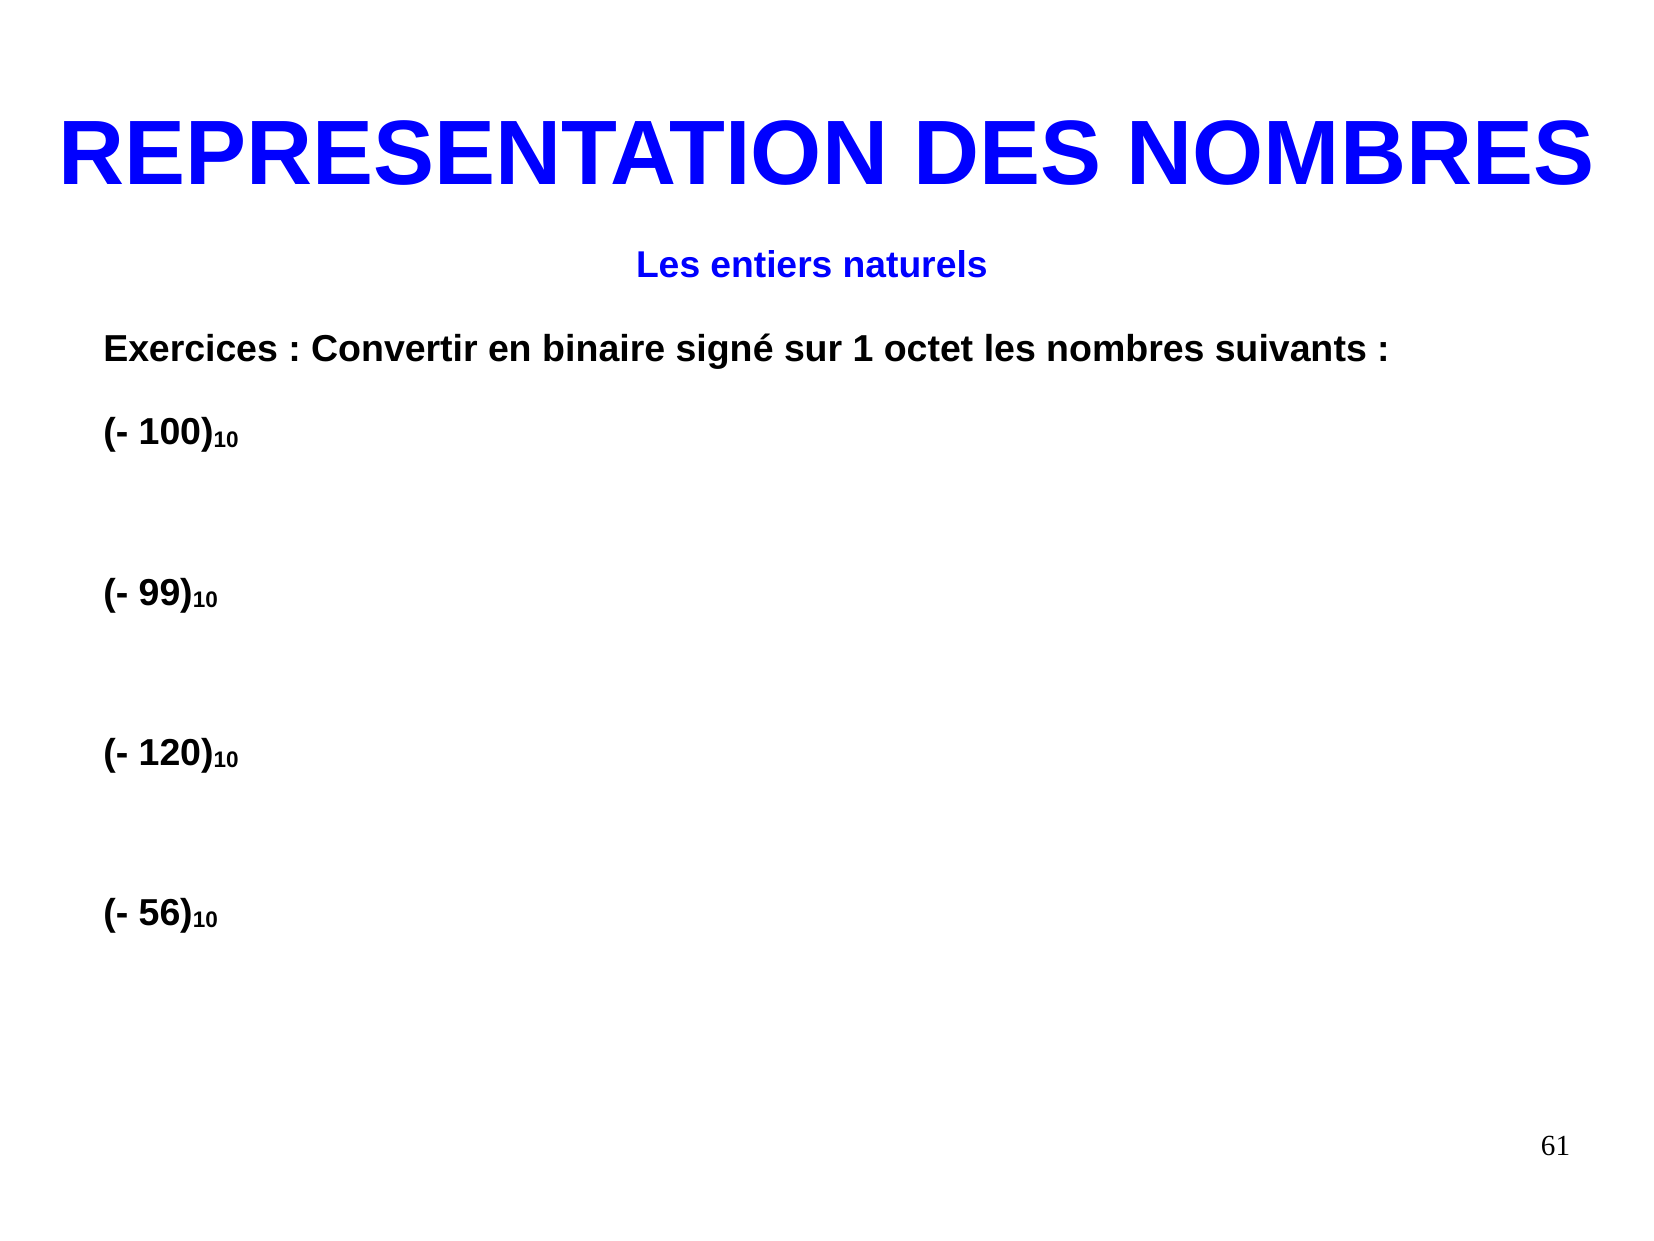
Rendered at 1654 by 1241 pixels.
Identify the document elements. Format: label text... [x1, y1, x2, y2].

title REPRESENTATION DES NOMBRES [0, 49, 1654, 257]
text_box Les entiers naturels Exercices : Convertir en binaire signé sur 1 octet les nombres suivants : (- 100)10 (- 99)10 (- 120)10 (- 56)10 [88, 236, 1536, 997]
